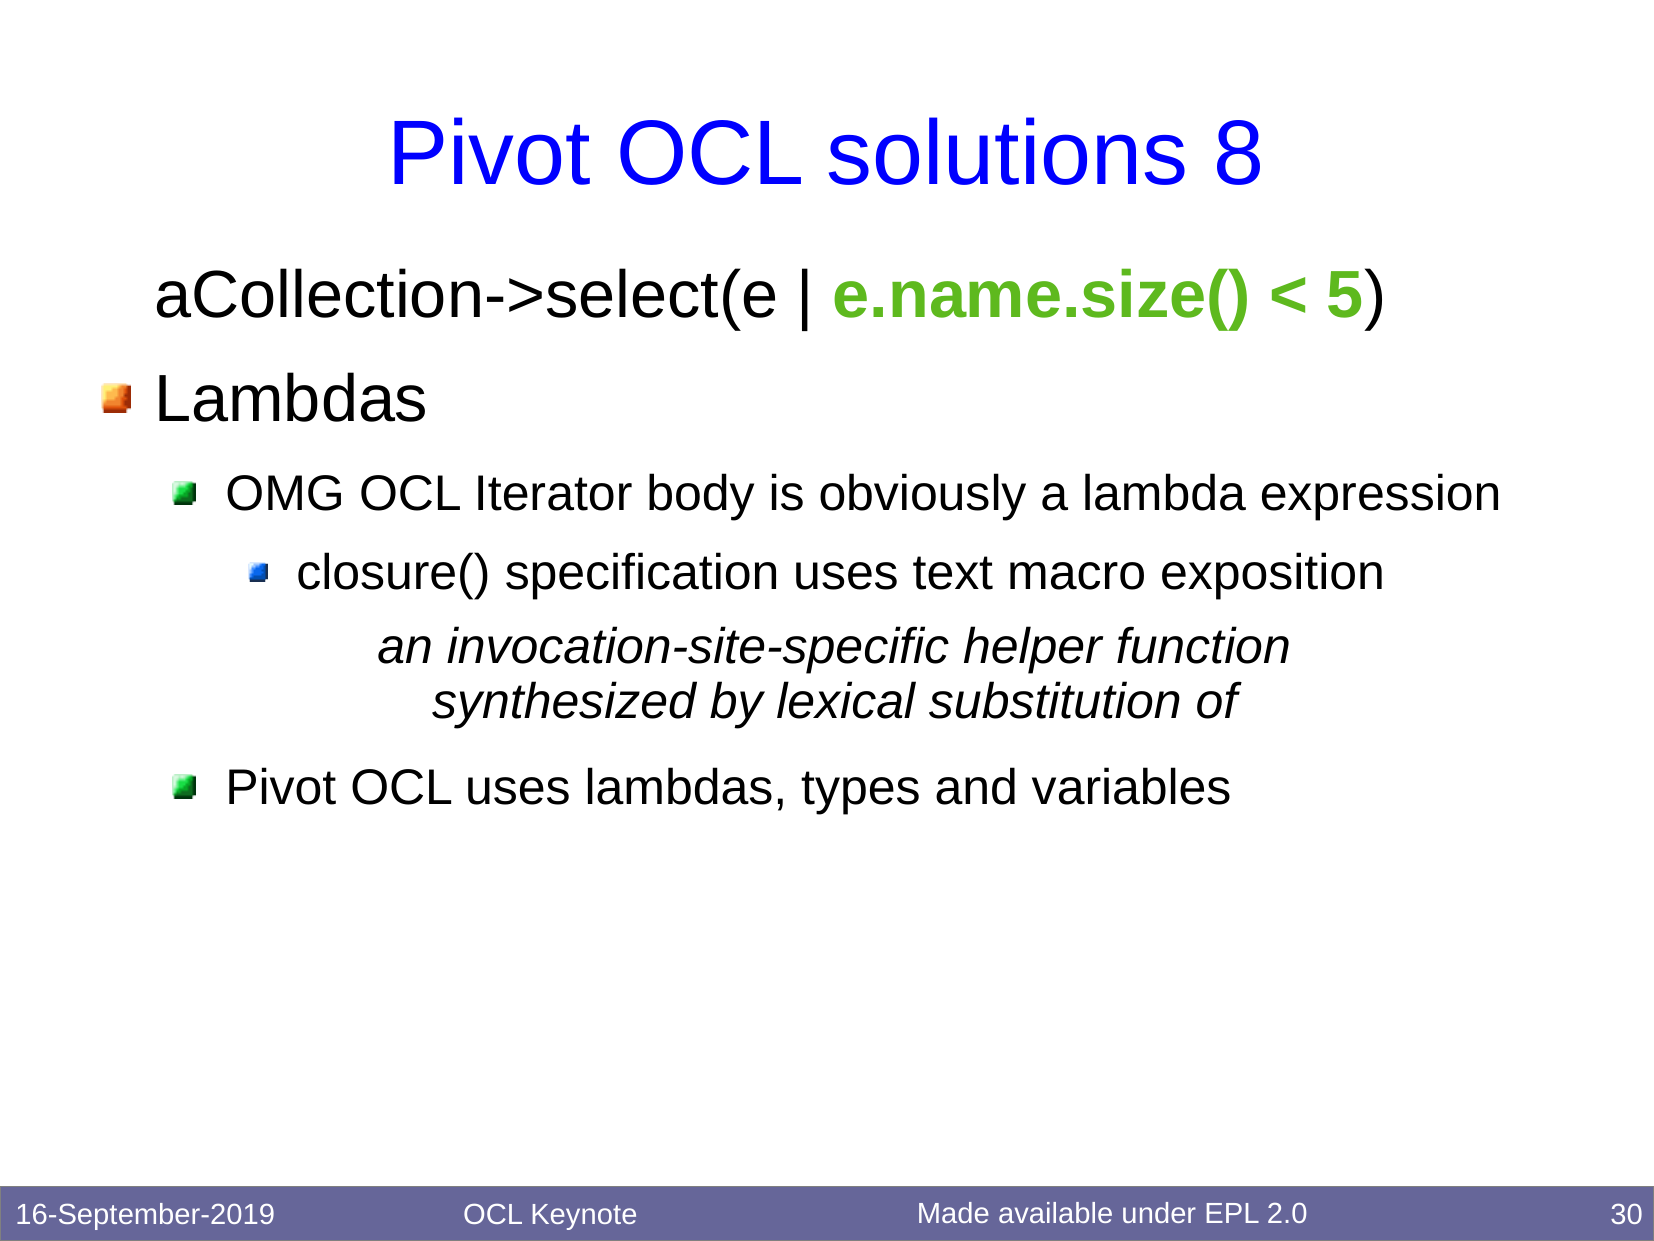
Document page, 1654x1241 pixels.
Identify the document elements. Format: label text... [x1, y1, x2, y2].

title Pivot OCL solutions 8 [82, 49, 1571, 257]
list aCollection->select(e | e.name.size() < 5) Lambdas OMG OCL Iterator body is obviously a lambda expression closure() specification uses text macro exposition an invocation-site-specific helper function synthesized by lexical substitution of Pivot OCL uses lambdas, types and variables [83, 256, 1654, 1241]
